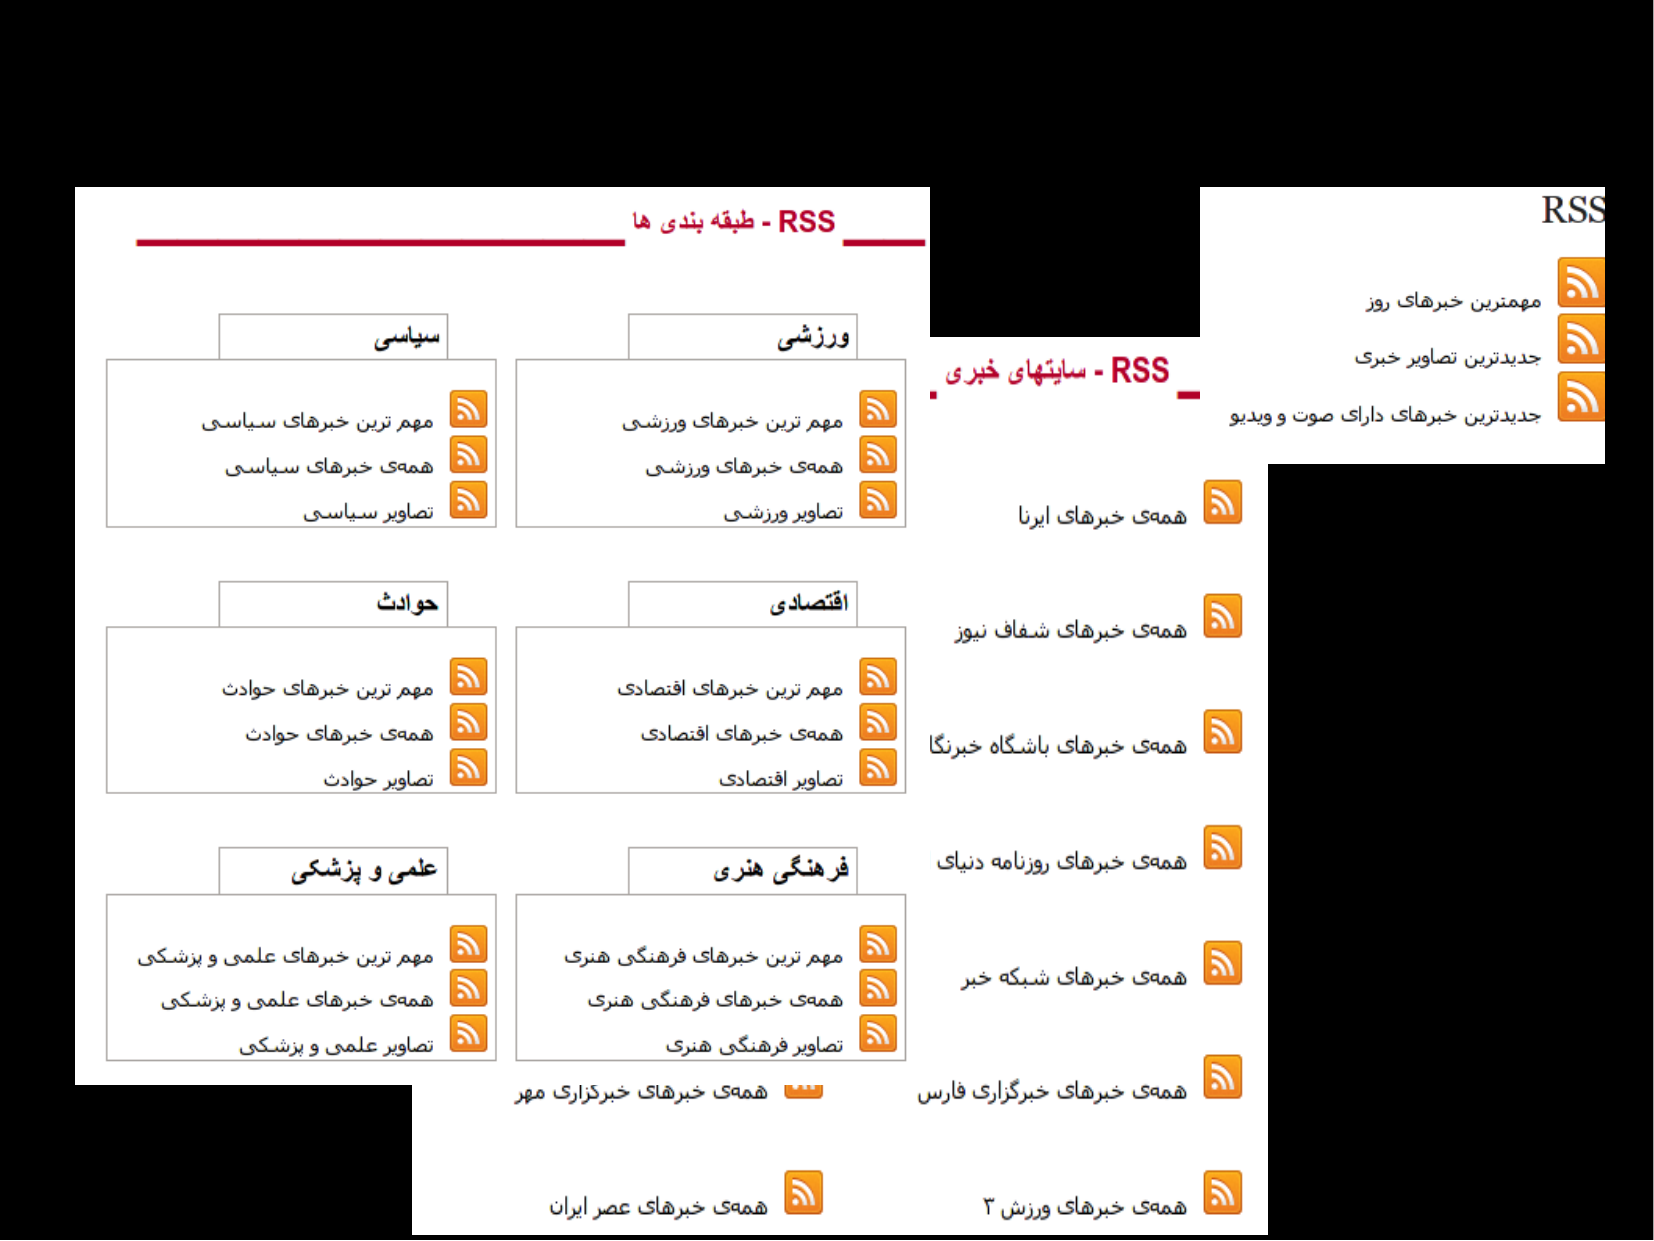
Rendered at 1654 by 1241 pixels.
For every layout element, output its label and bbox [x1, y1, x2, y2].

picture [75, 187, 1605, 1235]
